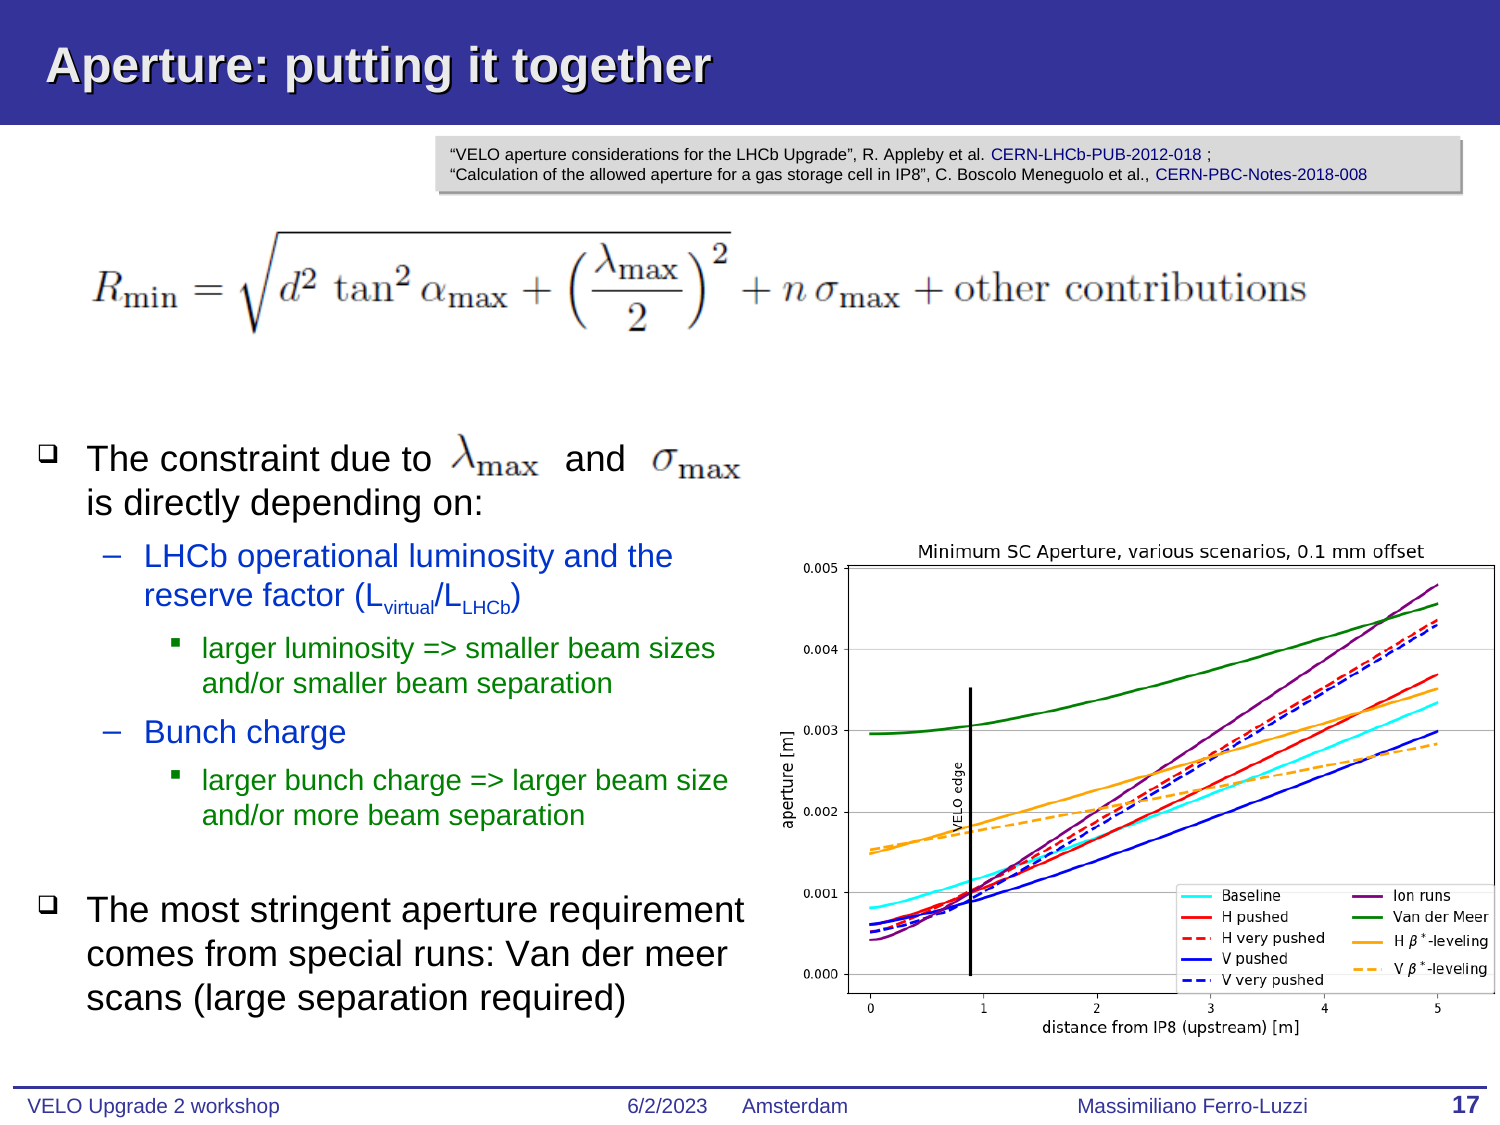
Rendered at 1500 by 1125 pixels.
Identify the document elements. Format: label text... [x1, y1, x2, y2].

list The constraint due to and is directly depending on: LHCb operational luminosity and the reserve factor (Lvirtual/LLHCb) larger luminosity => smaller beam sizes and/or smaller beam separation Bunch charge larger bunch charge => larger beam size and/or more beam separation The most stringent aperture requirement comes from special runs: Van der meer scans (large separation required) [21, 427, 764, 1061]
picture [650, 428, 752, 491]
picture [770, 536, 1499, 1037]
picture [450, 428, 544, 485]
title Aperture: putting it together [0, 0, 1500, 125]
picture [70, 199, 1316, 347]
text_box “VELO aperture considerations for the LHCb Upgrade”, R. Appleby et al. CERN-LHCb-PUB-2012-018 ; “Calculation of the allowed aperture for a gas storage cell in IP8”, C. Boscolo Meneguolo et al., CERN-PBC-Notes-2018-008 [435, 135, 1461, 192]
